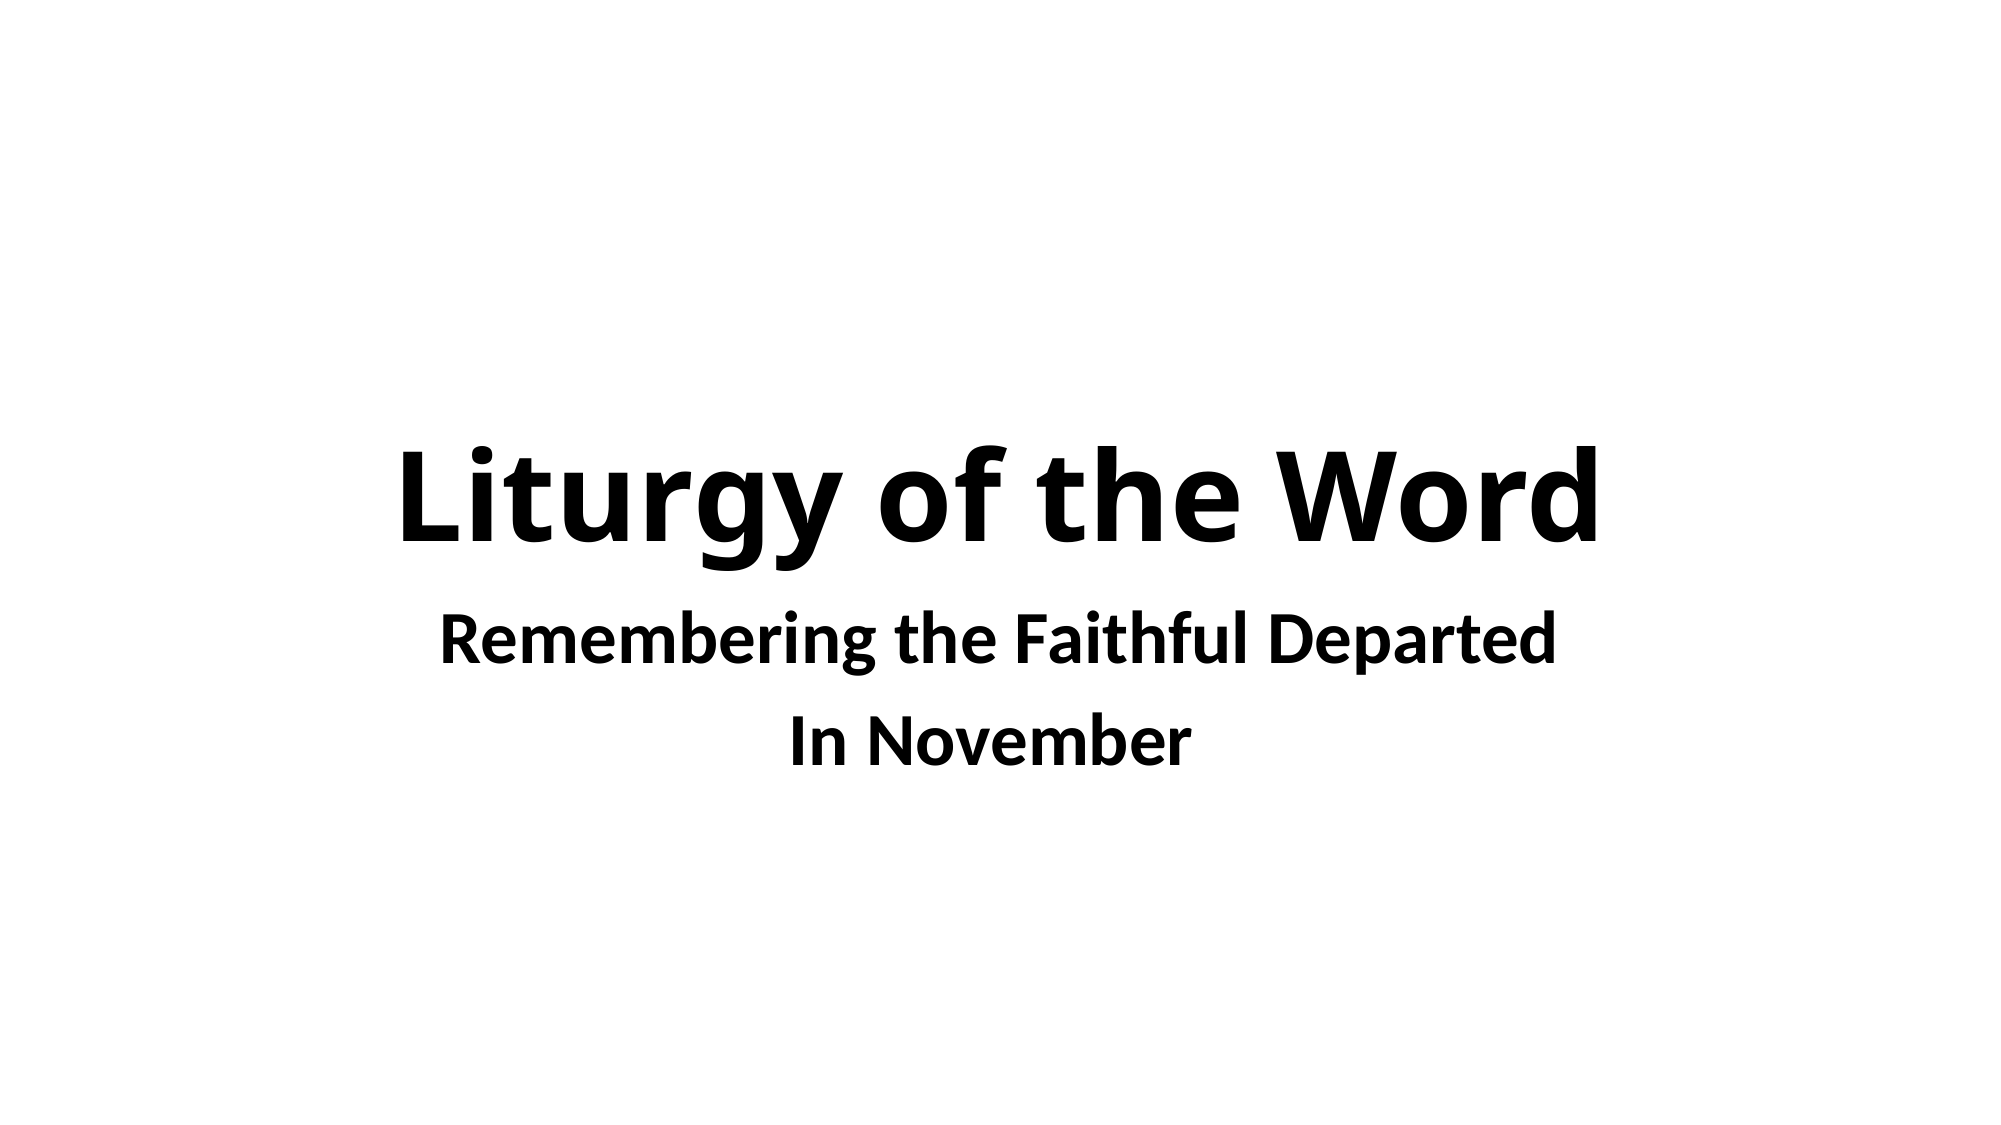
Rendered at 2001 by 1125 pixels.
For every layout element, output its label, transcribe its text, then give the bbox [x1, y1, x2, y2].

subtitle Remembering the Faithful Departed In November [249, 590, 1750, 863]
title Liturgy of the Word [249, 184, 1750, 576]
